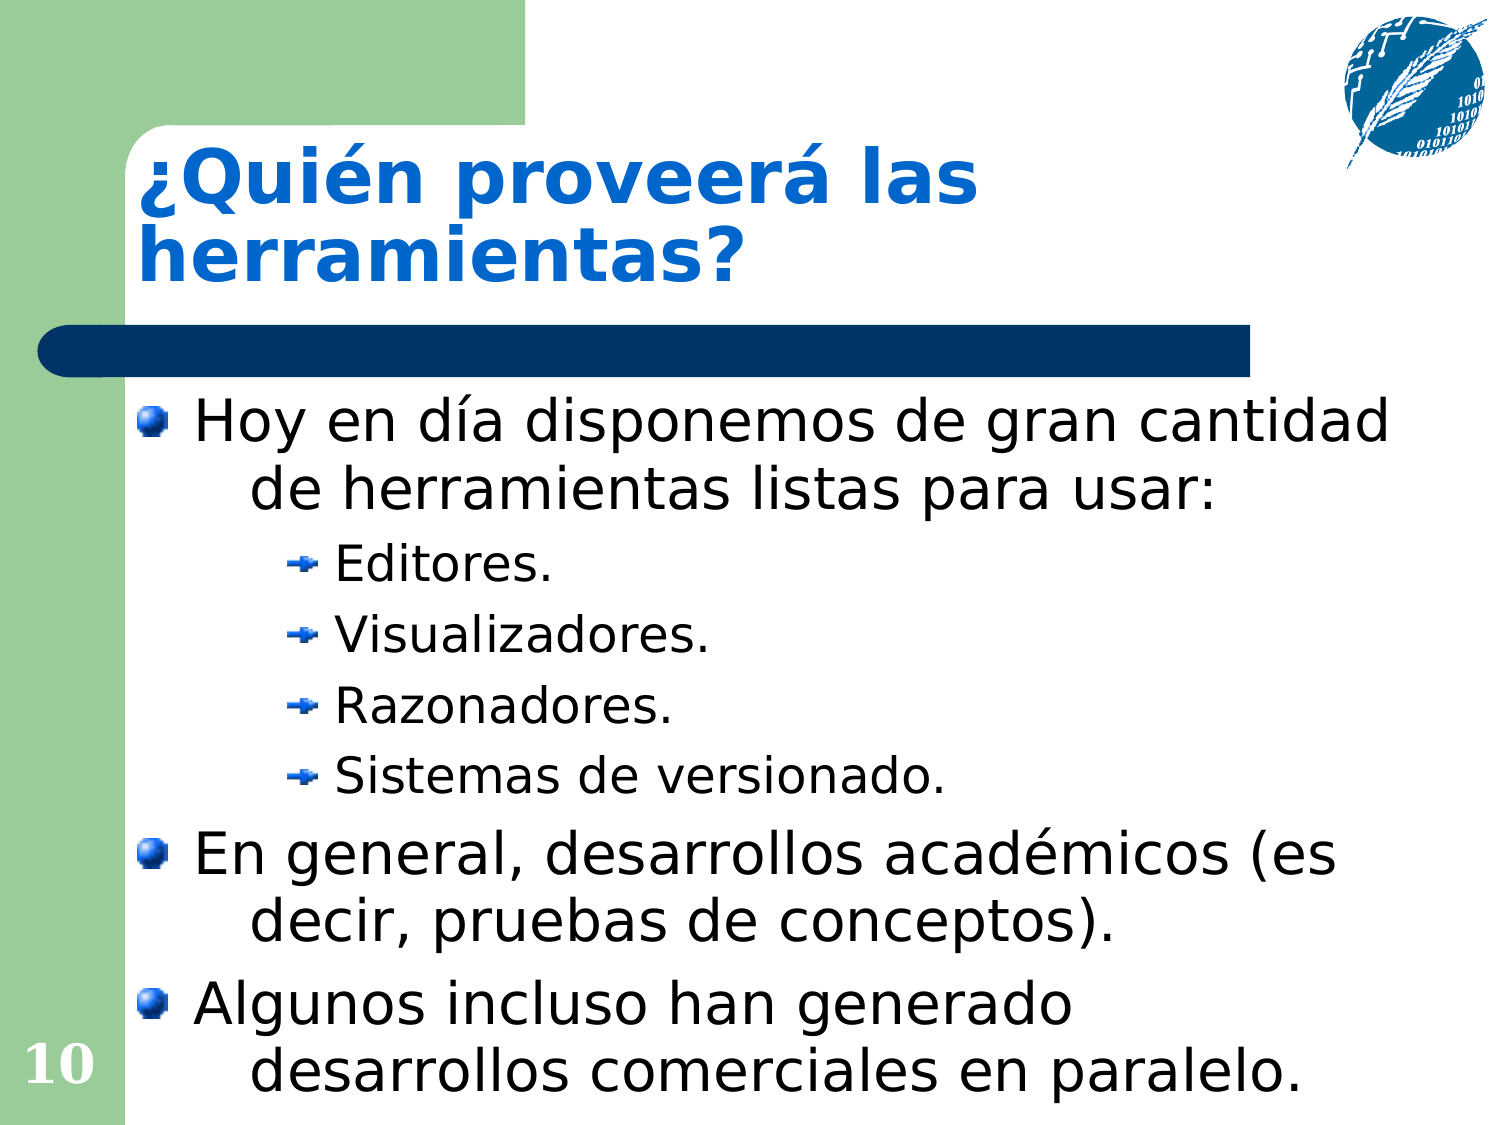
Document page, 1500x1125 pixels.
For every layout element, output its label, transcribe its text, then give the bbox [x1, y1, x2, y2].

picture [1436, 127, 1450, 136]
picture [1433, 139, 1440, 147]
picture [1416, 140, 1425, 149]
title ¿Quién proveerá las herramientas? [136, 135, 1414, 302]
picture [1427, 138, 1431, 148]
picture [1341, 15, 1487, 172]
list Hoy en día disponemos de gran cantidad de herramientas listas para usar: Editores. Visualizadores. Razonadores. Sistemas de versionado. En general, desarrollos académicos (es decir, pruebas de conceptos). Algunos incluso han generado desarrollos comerciales en paralelo. [137, 387, 1400, 1106]
